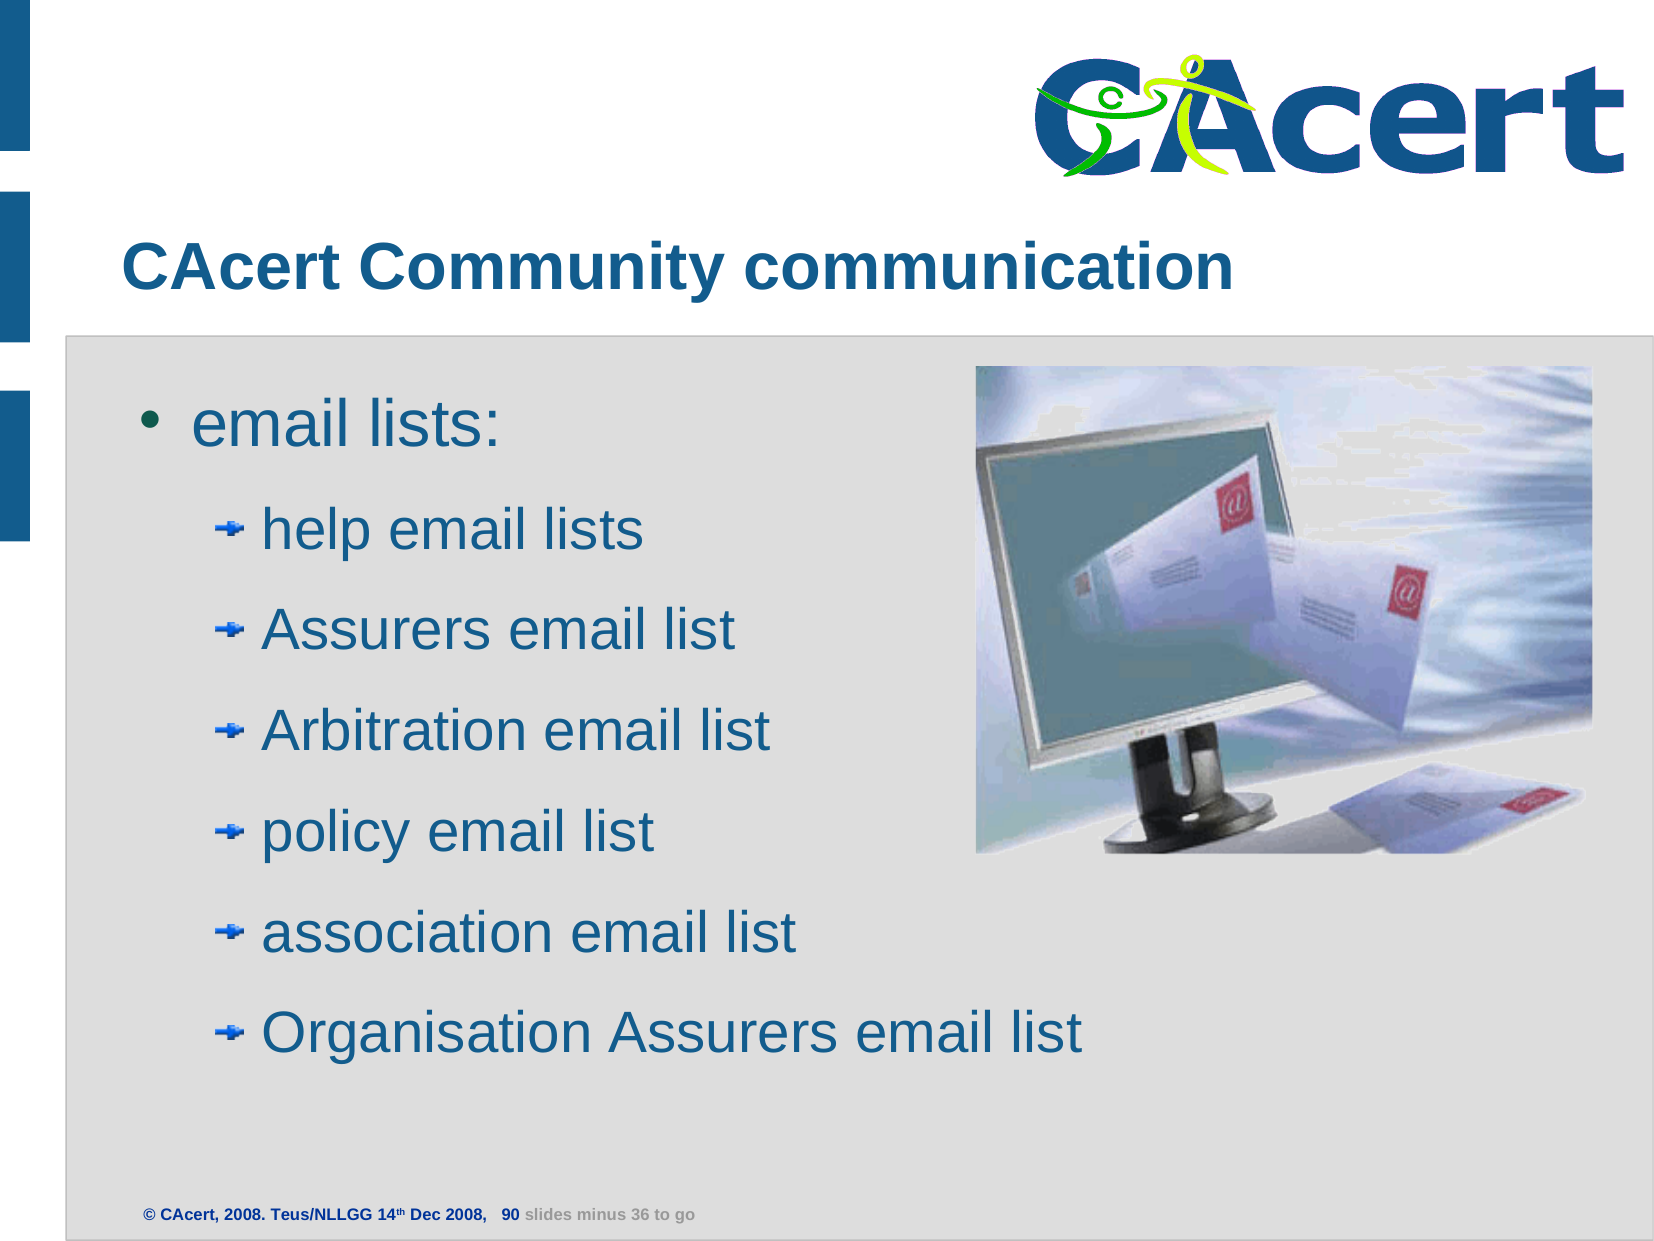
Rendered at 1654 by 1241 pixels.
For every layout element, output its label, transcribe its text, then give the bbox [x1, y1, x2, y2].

picture [974, 366, 1595, 857]
picture [1033, 53, 1625, 178]
list email lists: help email lists Assurers email list Arbitration email list policy email list association email list Organisation Assurers email list [121, 344, 1594, 1238]
title CAcert Community communication [121, 177, 1533, 315]
